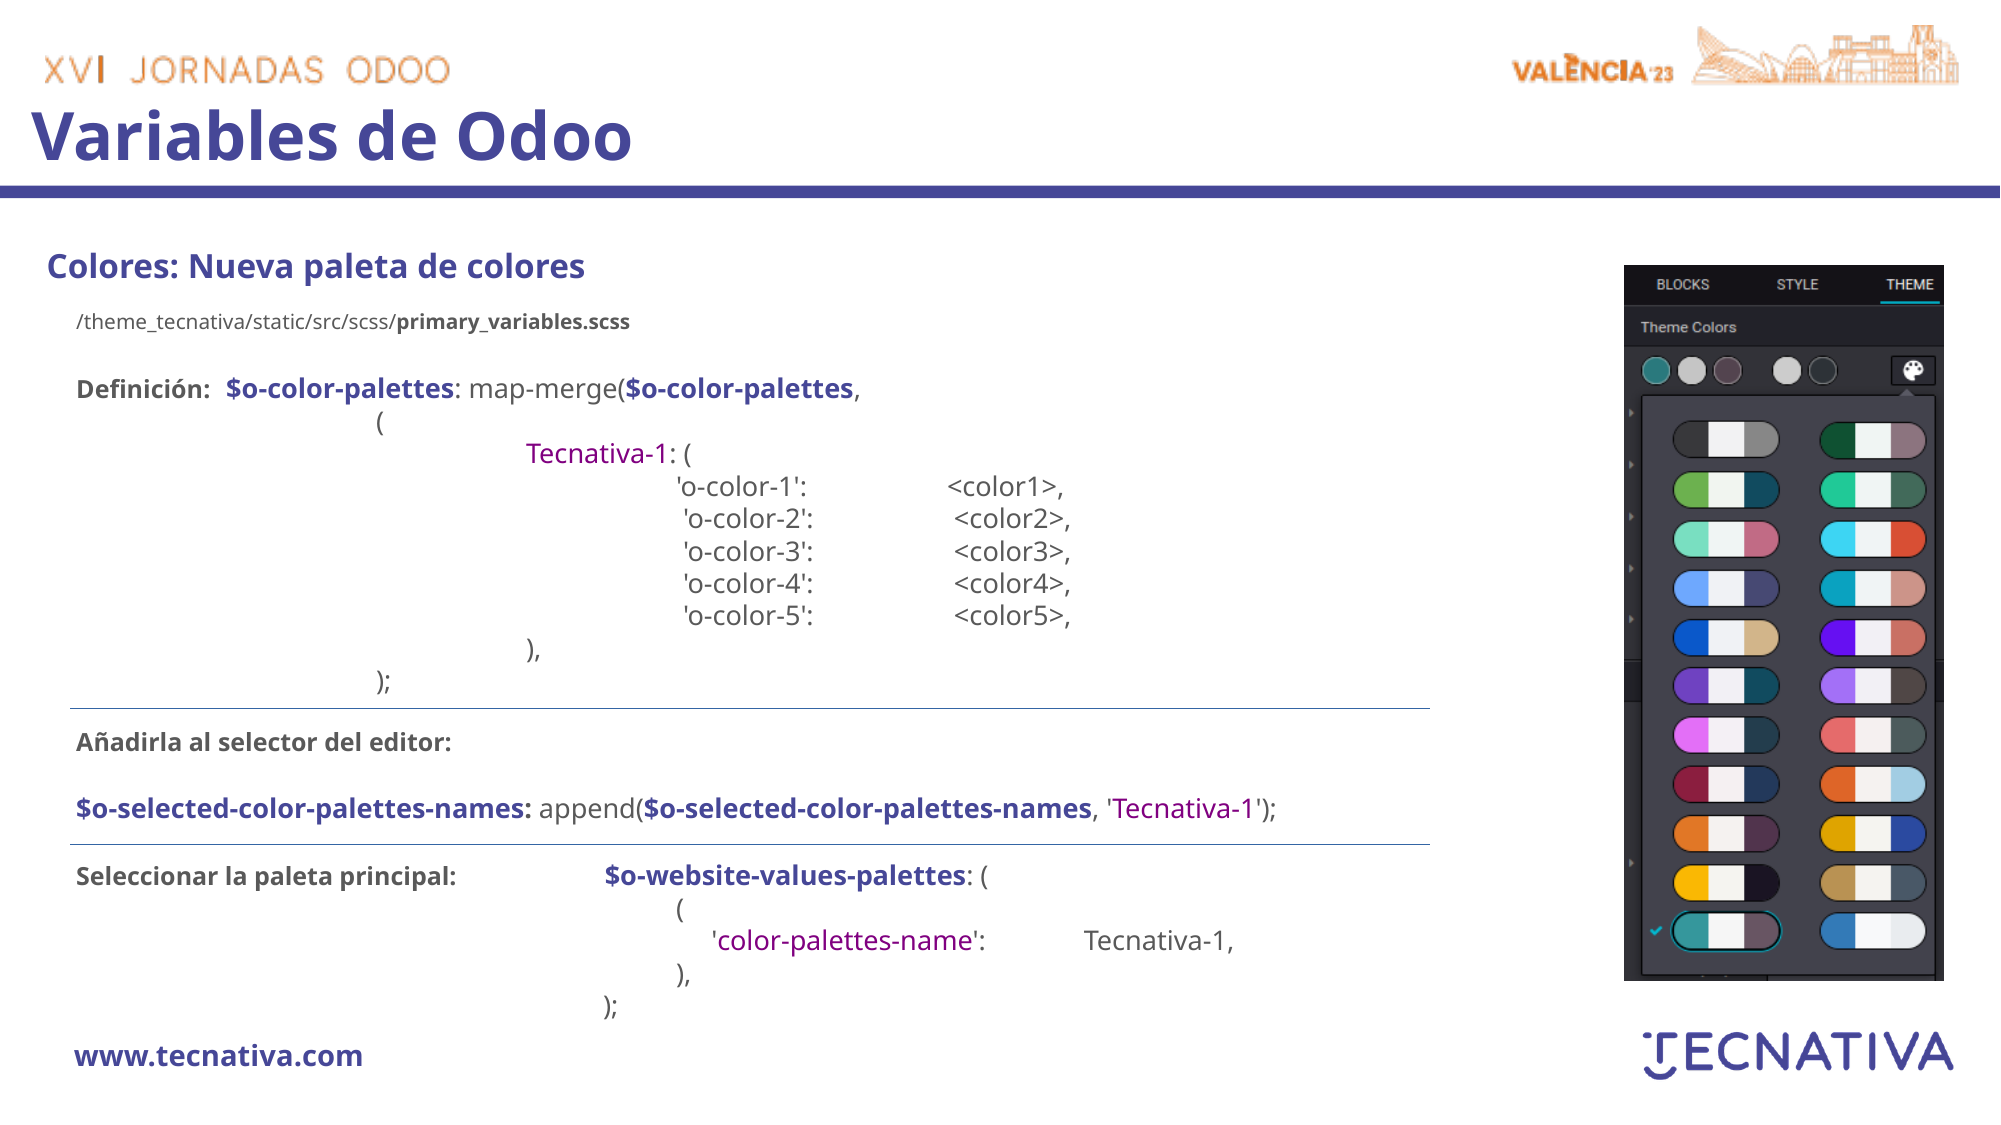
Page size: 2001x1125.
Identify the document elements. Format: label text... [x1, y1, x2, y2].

text_box Colores: Nueva paleta de colores [31, 241, 1063, 293]
text_box www.tecnativa.com [58, 1033, 1091, 1080]
picture [1610, 1001, 1983, 1104]
picture [1624, 265, 1944, 981]
text_box /theme_tecnativa/static/src/scss/primary_variables.scss Definición: $o-color-palettes: map-merge($o-color-palettes, ( Tecnativa-1: ( 'o-color-1': <color1>, 'o-color-2': <color2>, 'o-color-3': <color3>, 'o-color-4': <color4>, 'o-color-5': <color5>, ), ); Añadirla al selector del editor: $o-selected-color-palettes-names: append($o-selected-color-palettes-names, 'Tecnativa-1'); Seleccionar la paleta principal: $o-website-values-palettes: ( ( 'color-palettes-name': Tecnativa-1, ), ); [61, 301, 1949, 1099]
text_box [990, 575, 1021, 650]
picture [45, 25, 1959, 95]
text_box Variables de Odoo [31, 102, 1920, 207]
